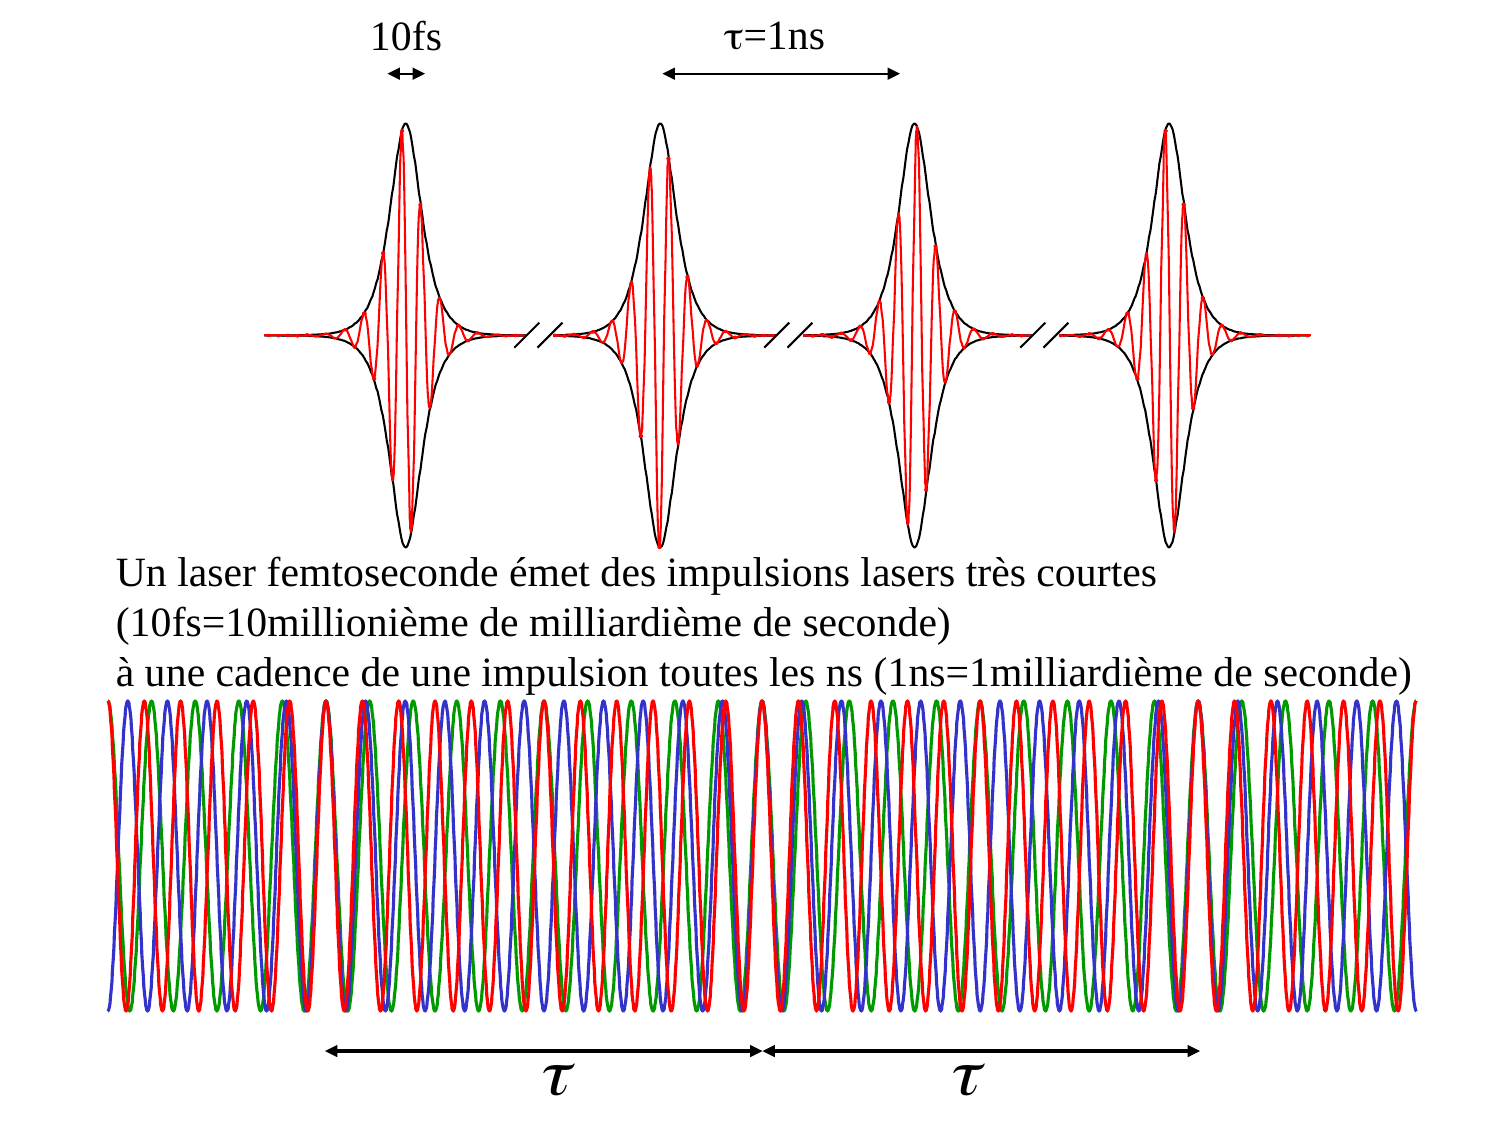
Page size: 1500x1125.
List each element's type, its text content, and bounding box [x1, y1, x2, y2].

text_box [1046, 336, 1058, 348]
text_box [790, 335, 803, 348]
text_box Un laser femtoseconde émet des impulsions lasers très courtes (10fs=10millionième de milliardième de seconde) à une cadence de une impulsion toutes les ns (1ns=1milliardième de seconde) [101, 537, 1429, 703]
text_box 10fs [355, 1, 458, 67]
text_box [1032, 322, 1043, 333]
text_box [776, 322, 787, 333]
text_box [526, 322, 552, 348]
text_box =1ns [710, 0, 841, 66]
text_box [1032, 322, 1058, 348]
chart [534, 1051, 590, 1113]
text_box [776, 322, 802, 348]
text_box [526, 322, 537, 333]
text_box [540, 336, 552, 348]
chart [945, 1051, 1000, 1113]
